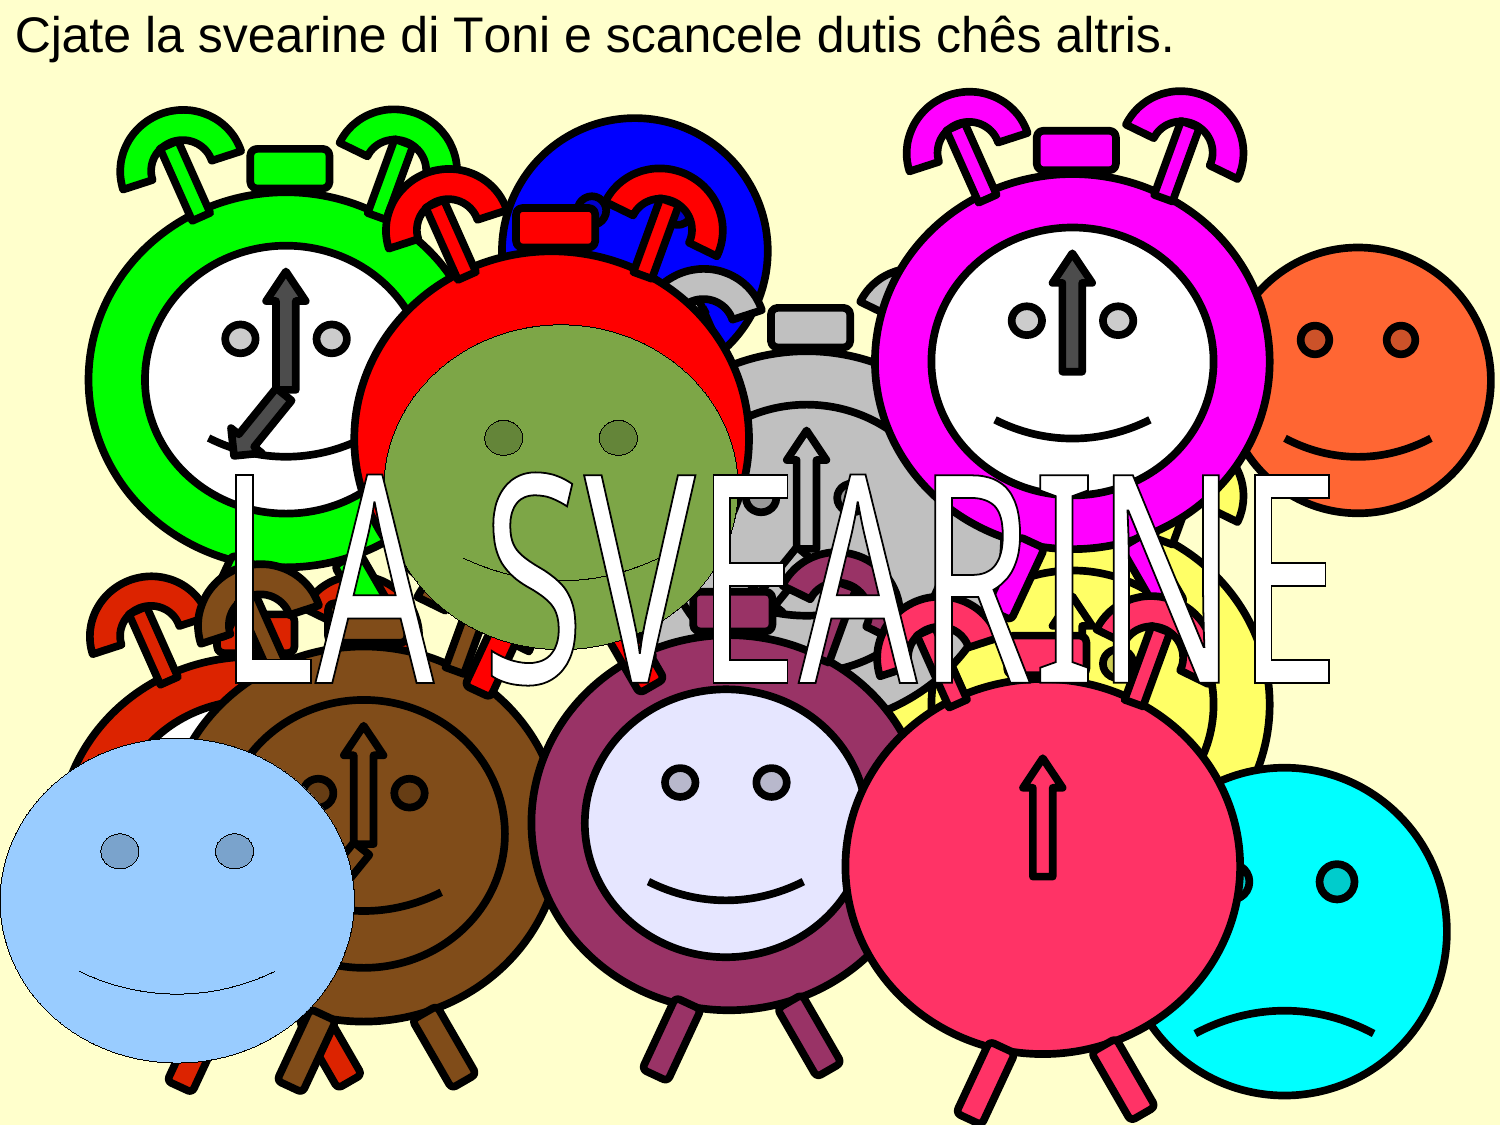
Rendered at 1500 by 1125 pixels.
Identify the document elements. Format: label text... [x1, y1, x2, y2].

text_box LA SVEARINE [935, 475, 1030, 683]
text_box LA SVEARINE [798, 474, 918, 683]
text_box LA SVEARINE [315, 474, 434, 683]
text_box LA SVEARINE [584, 475, 696, 683]
text_box [770, 307, 851, 348]
text_box LA SVEARINE [1040, 475, 1088, 683]
text_box [1036, 130, 1116, 171]
text_box LA SVEARINE [491, 472, 576, 686]
text_box [250, 148, 330, 189]
text_box LA SVEARINE [1113, 475, 1219, 683]
text_box [0, 91, 1491, 1124]
text_box LA SVEARINE [1254, 475, 1329, 683]
text_box LA SVEARINE [713, 475, 788, 683]
text_box Cjate la svearine di Toni e scancele dutis chês altris. [0, 0, 1500, 72]
text_box LA SVEARINE [236, 475, 311, 683]
